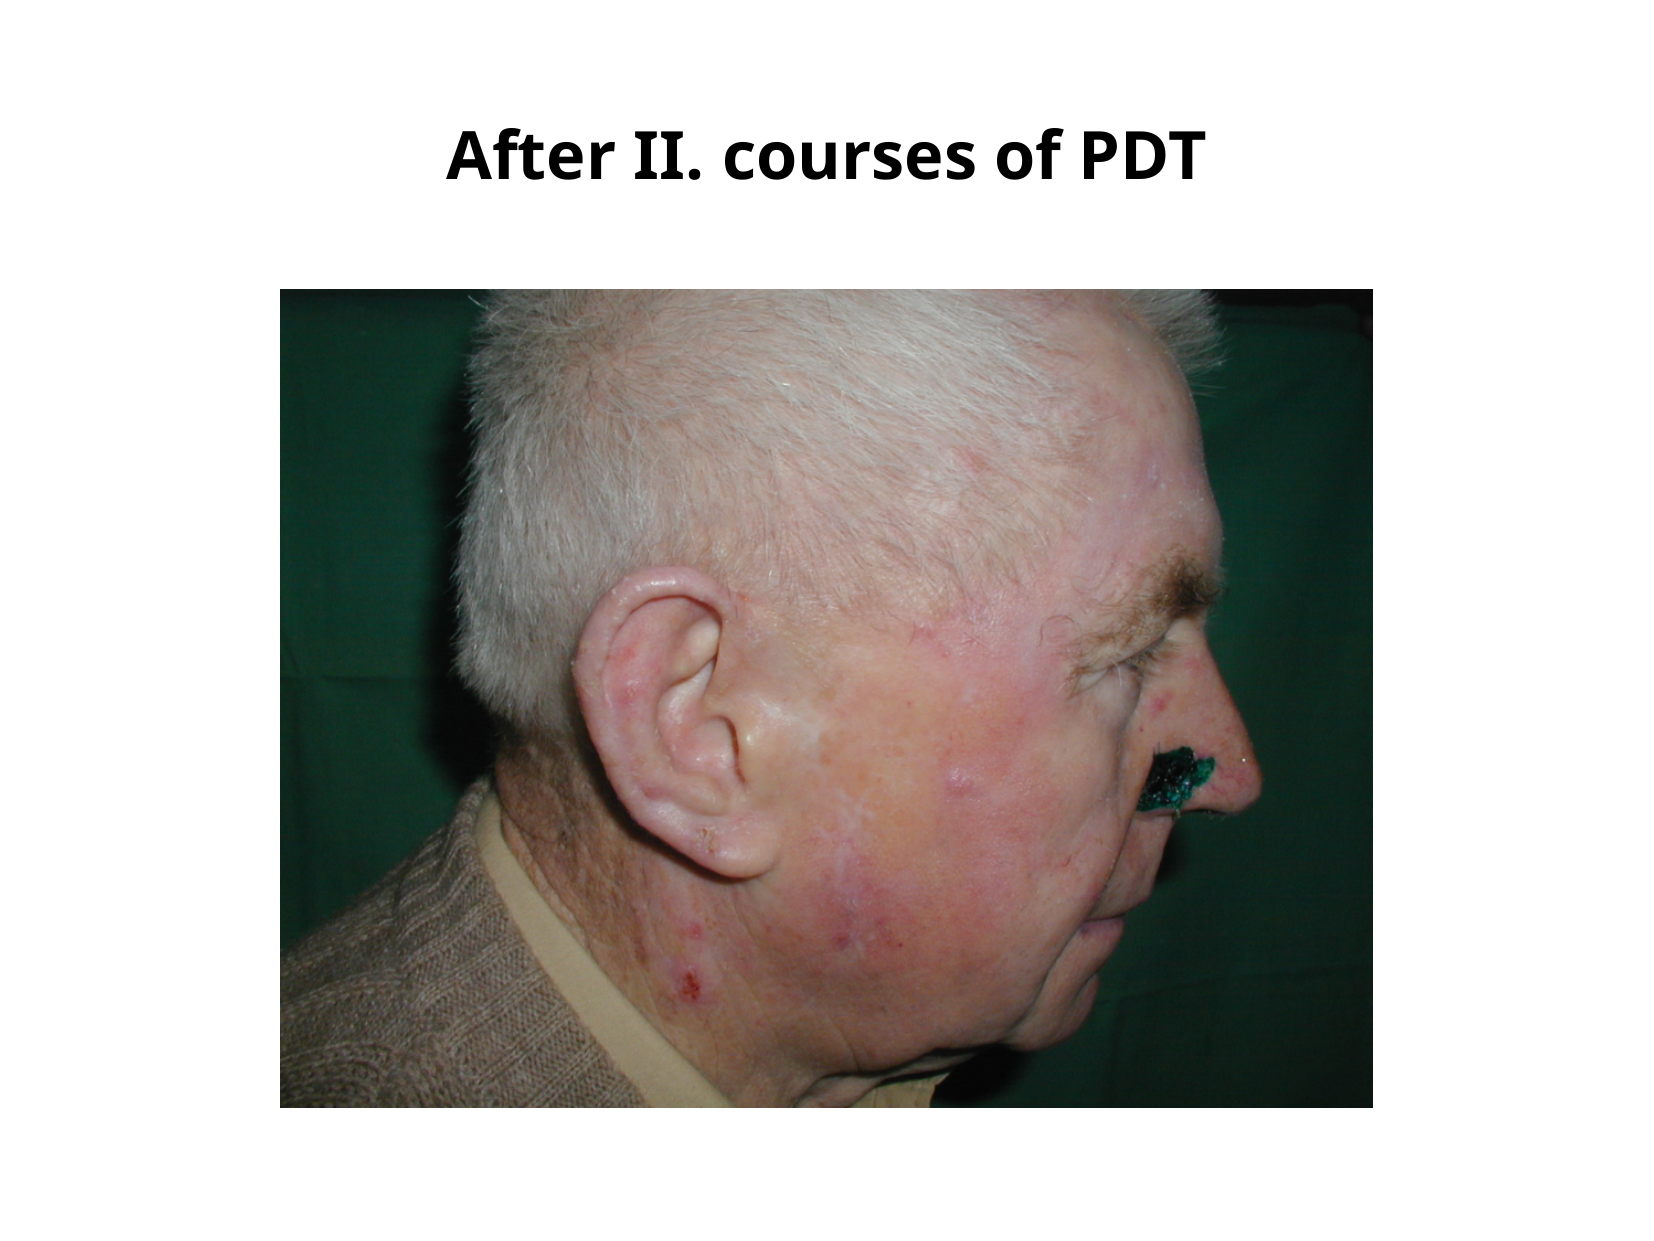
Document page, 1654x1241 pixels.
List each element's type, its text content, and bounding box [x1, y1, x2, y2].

picture [280, 289, 1373, 1108]
title After II. courses of PDT [82, 49, 1571, 257]
